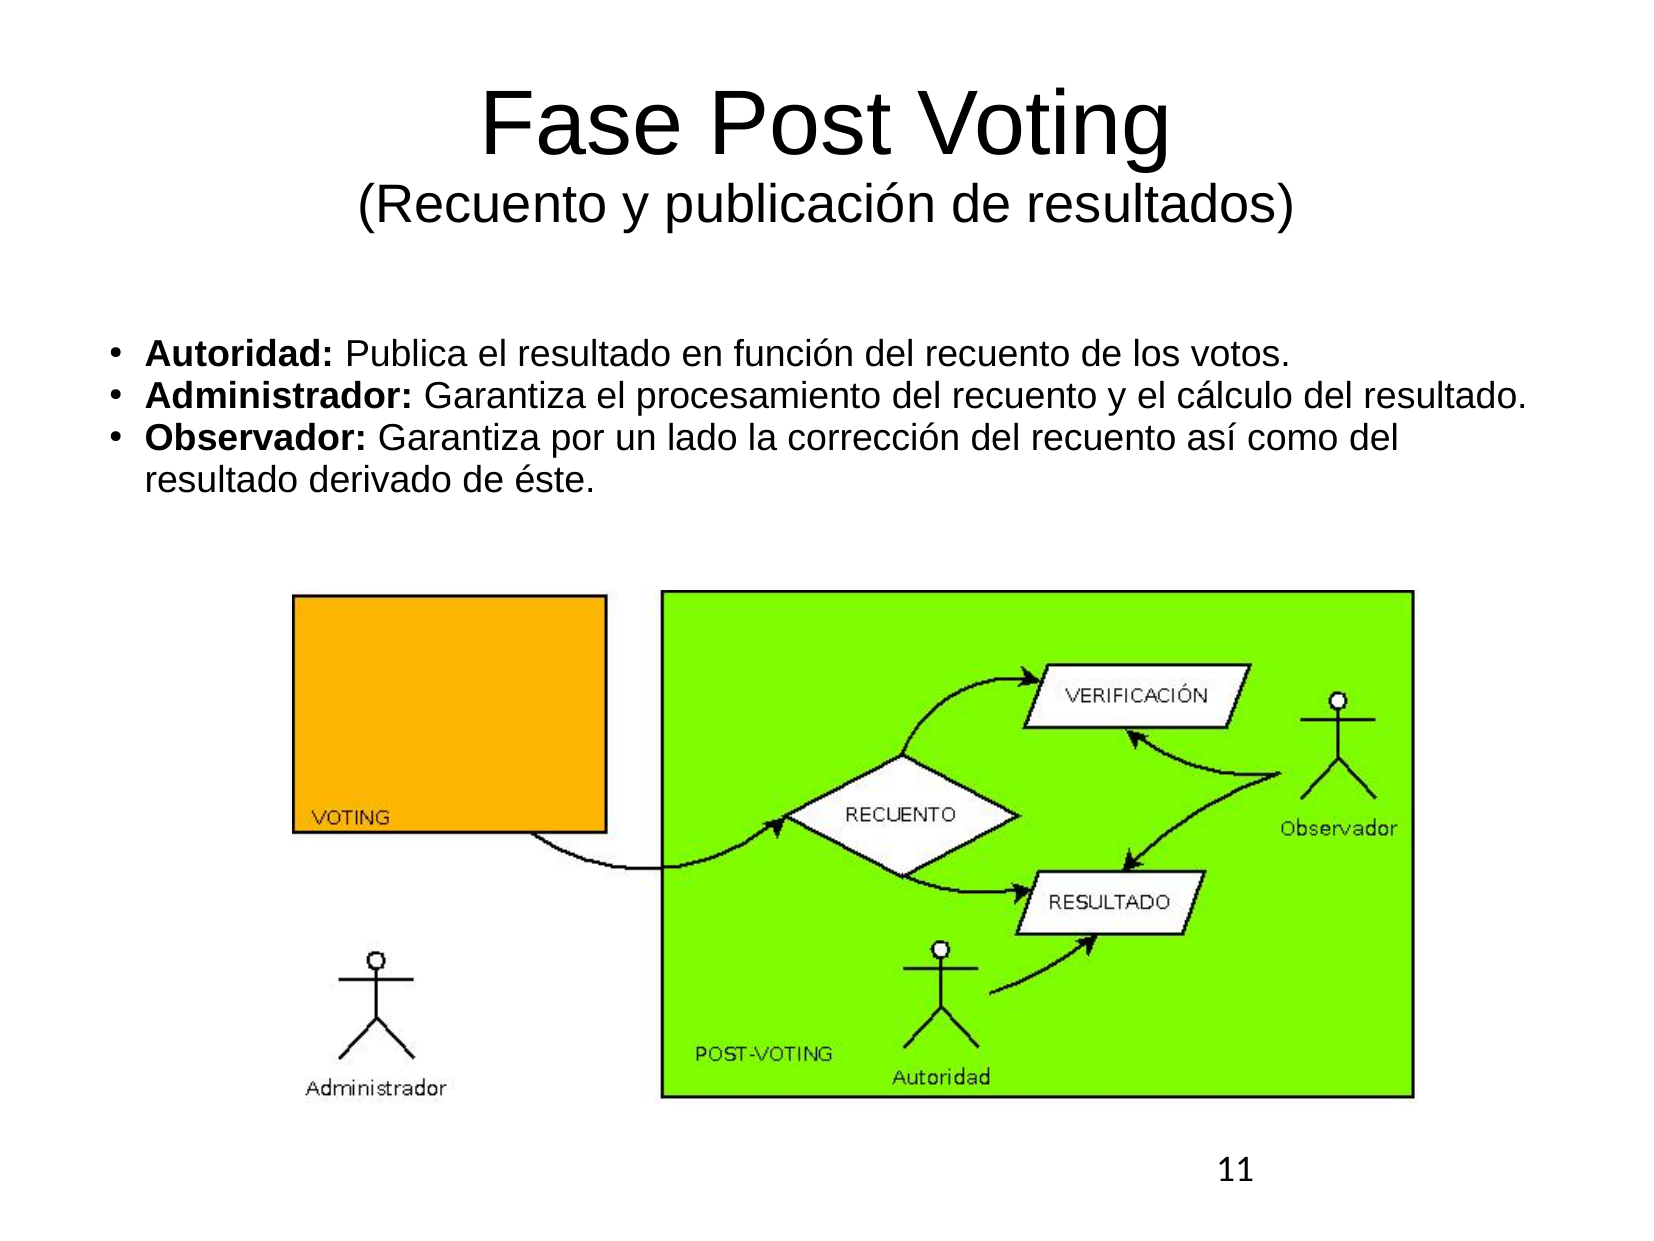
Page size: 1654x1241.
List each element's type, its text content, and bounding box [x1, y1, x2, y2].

text_box <número> [1201, 1136, 1588, 1203]
picture [292, 590, 1418, 1105]
title Fase Post Voting (Recuento y publicación de resultados) [82, 49, 1571, 257]
text_box Autoridad: Publica el resultado en función del recuento de los votos. Administrador: Garantiza el procesamiento del recuento y el cálculo del resultado. Observador: Garantiza por un lado la corrección del recuento así como del resultado derivado de éste. [94, 325, 1548, 512]
